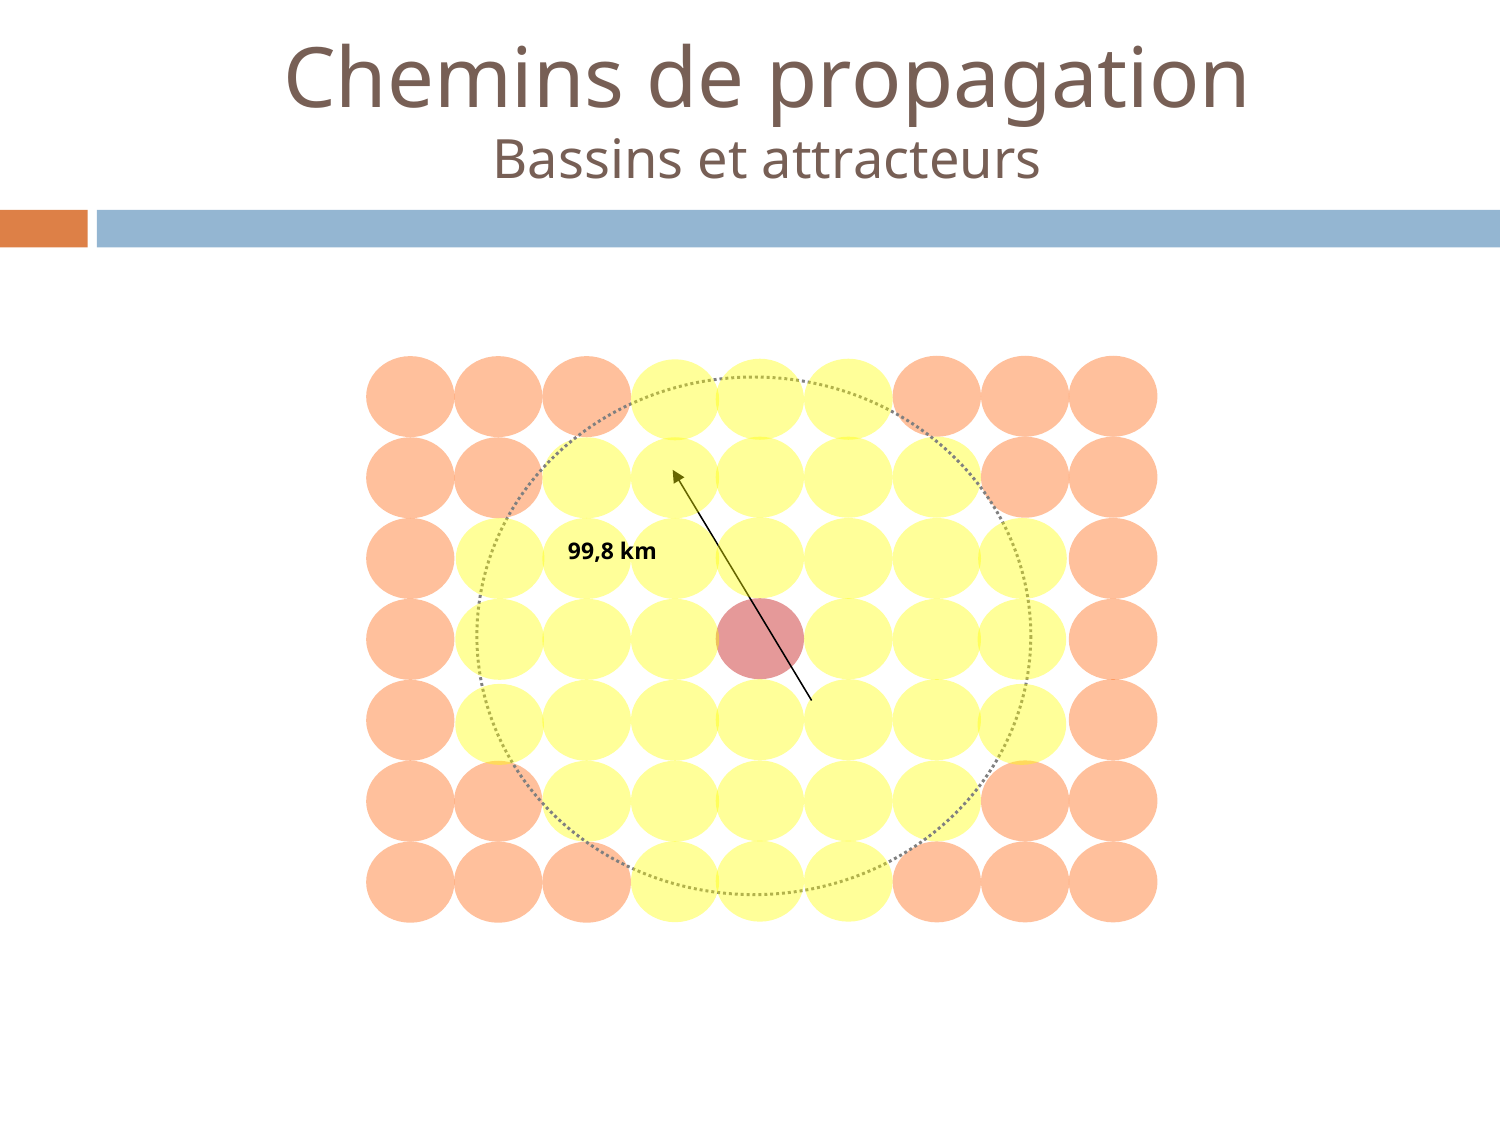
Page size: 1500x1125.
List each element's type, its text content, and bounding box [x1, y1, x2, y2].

text_box Chemins de propagation Bassins et attracteurs [0, 13, 1500, 201]
text_box 99,8 km [532, 529, 760, 573]
text_box [366, 355, 1158, 923]
